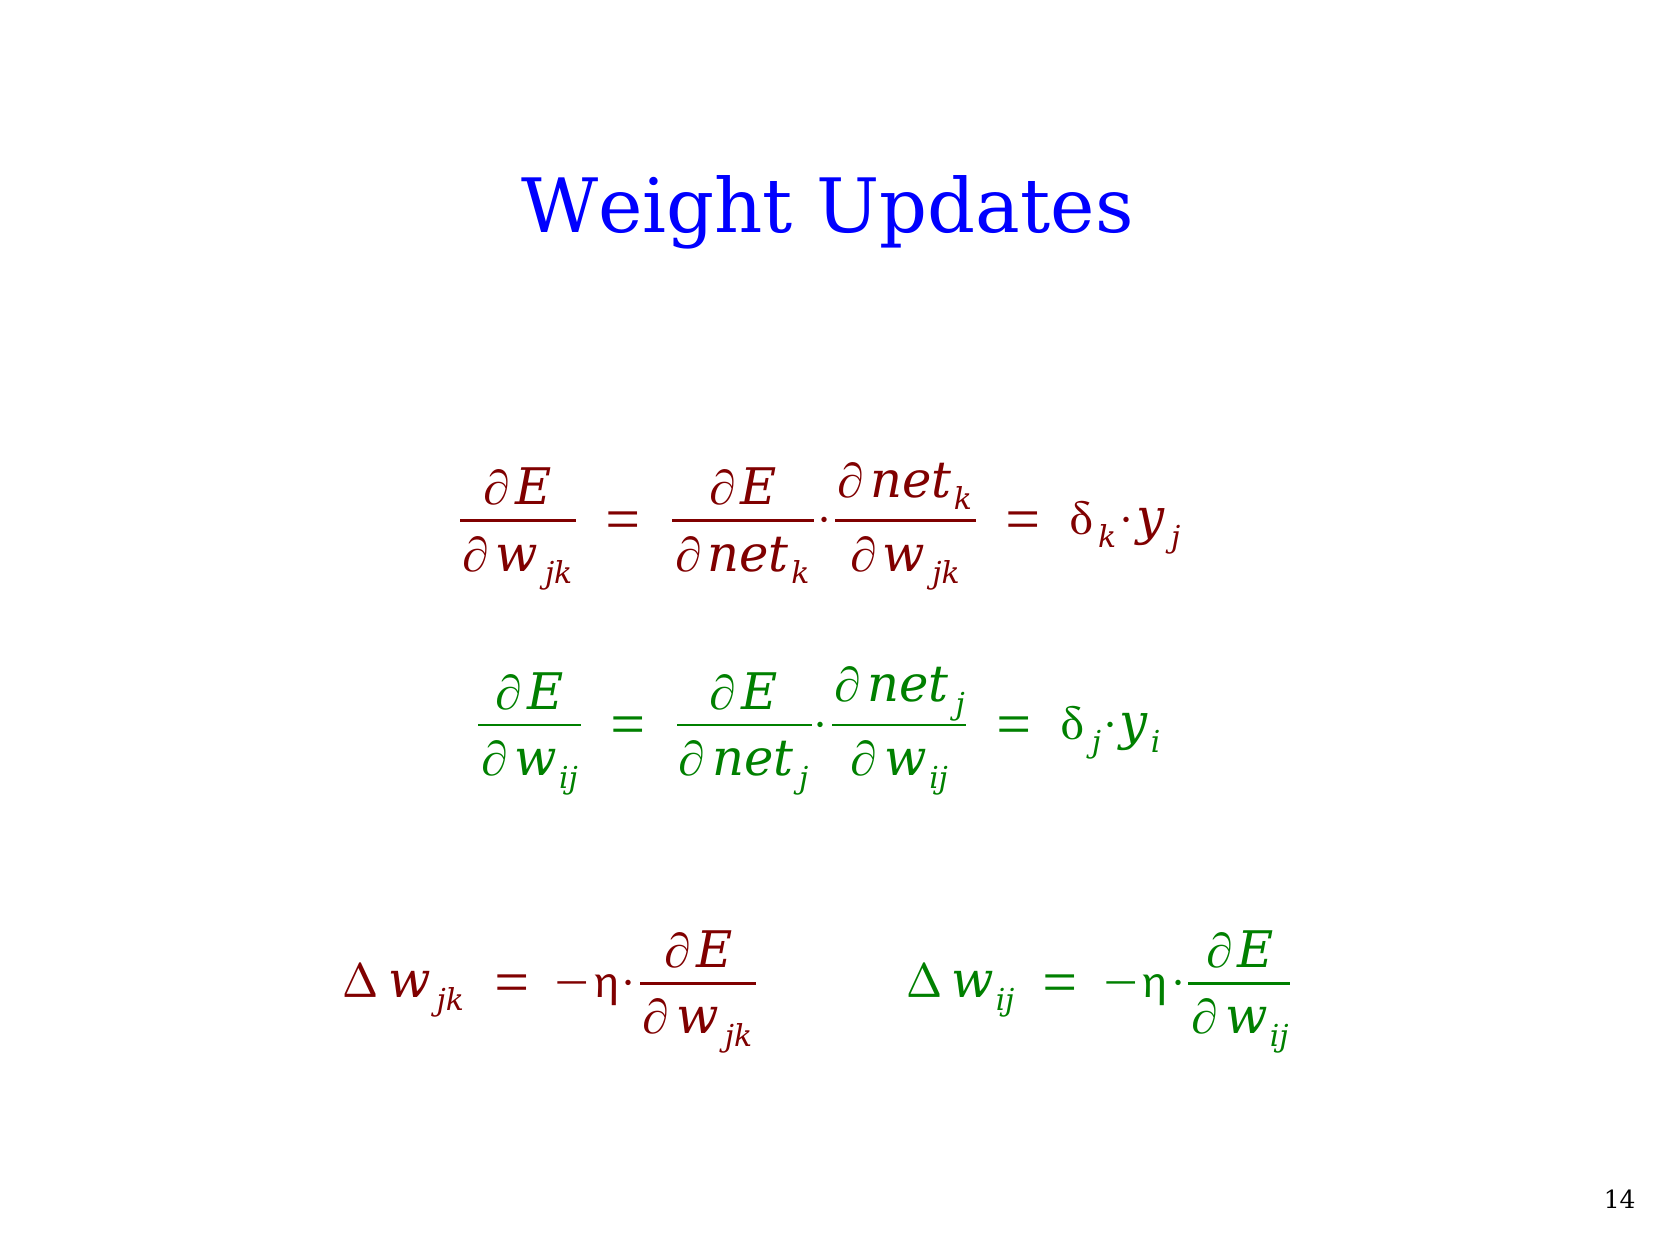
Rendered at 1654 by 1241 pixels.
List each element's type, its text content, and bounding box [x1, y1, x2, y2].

chart [337, 450, 1300, 1054]
title Weight Updates [121, 102, 1534, 310]
